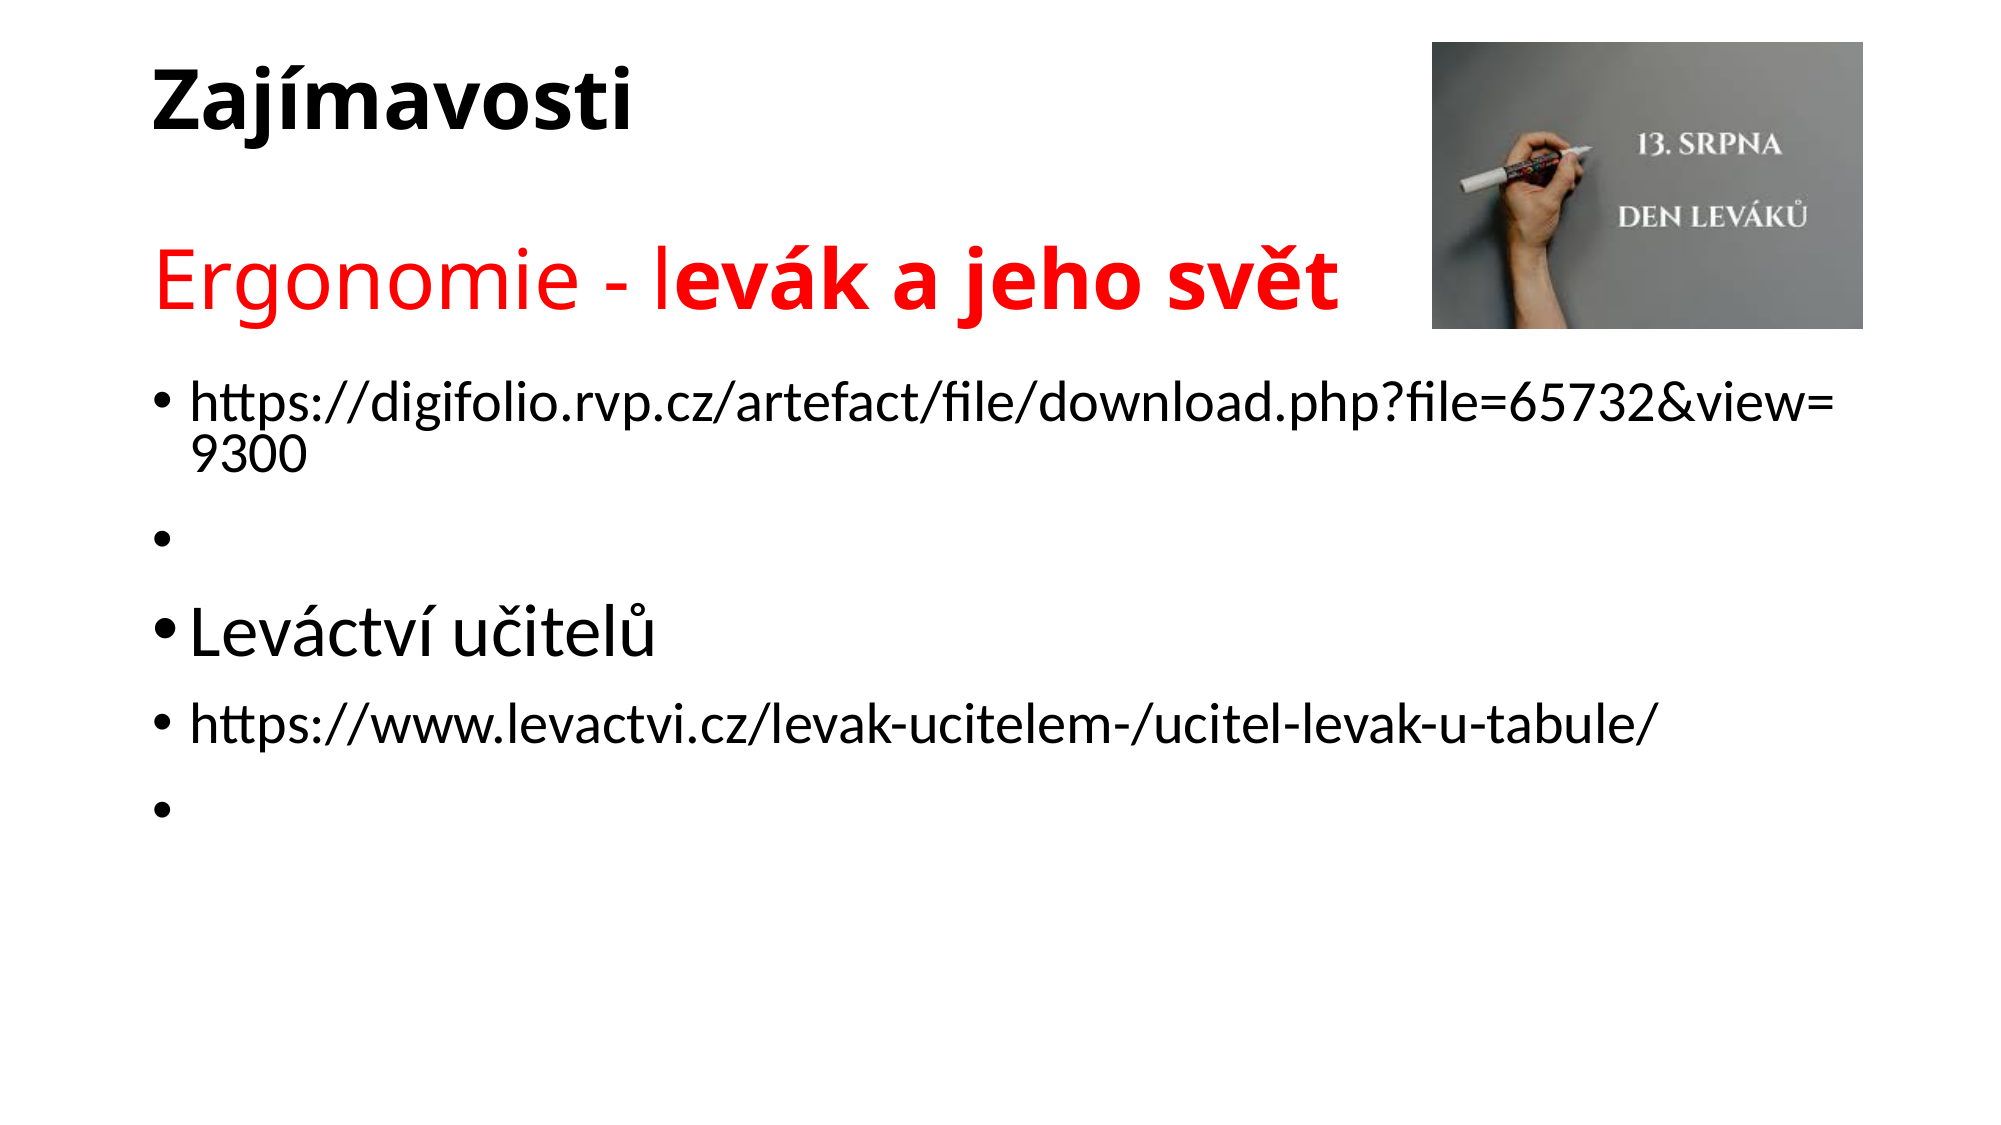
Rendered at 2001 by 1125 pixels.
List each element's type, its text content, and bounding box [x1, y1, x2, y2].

title Zajímavosti Ergonomie - levák a jeho svět [137, 43, 1863, 343]
list https://digifolio.rvp.cz/artefact/file/download.php?file=65732&view=9300 Leváctví učitelů https://www.levactvi.cz/levak-ucitelem-/ucitel-levak-u-tabule/ [137, 364, 1863, 896]
picture [1432, 43, 1863, 329]
